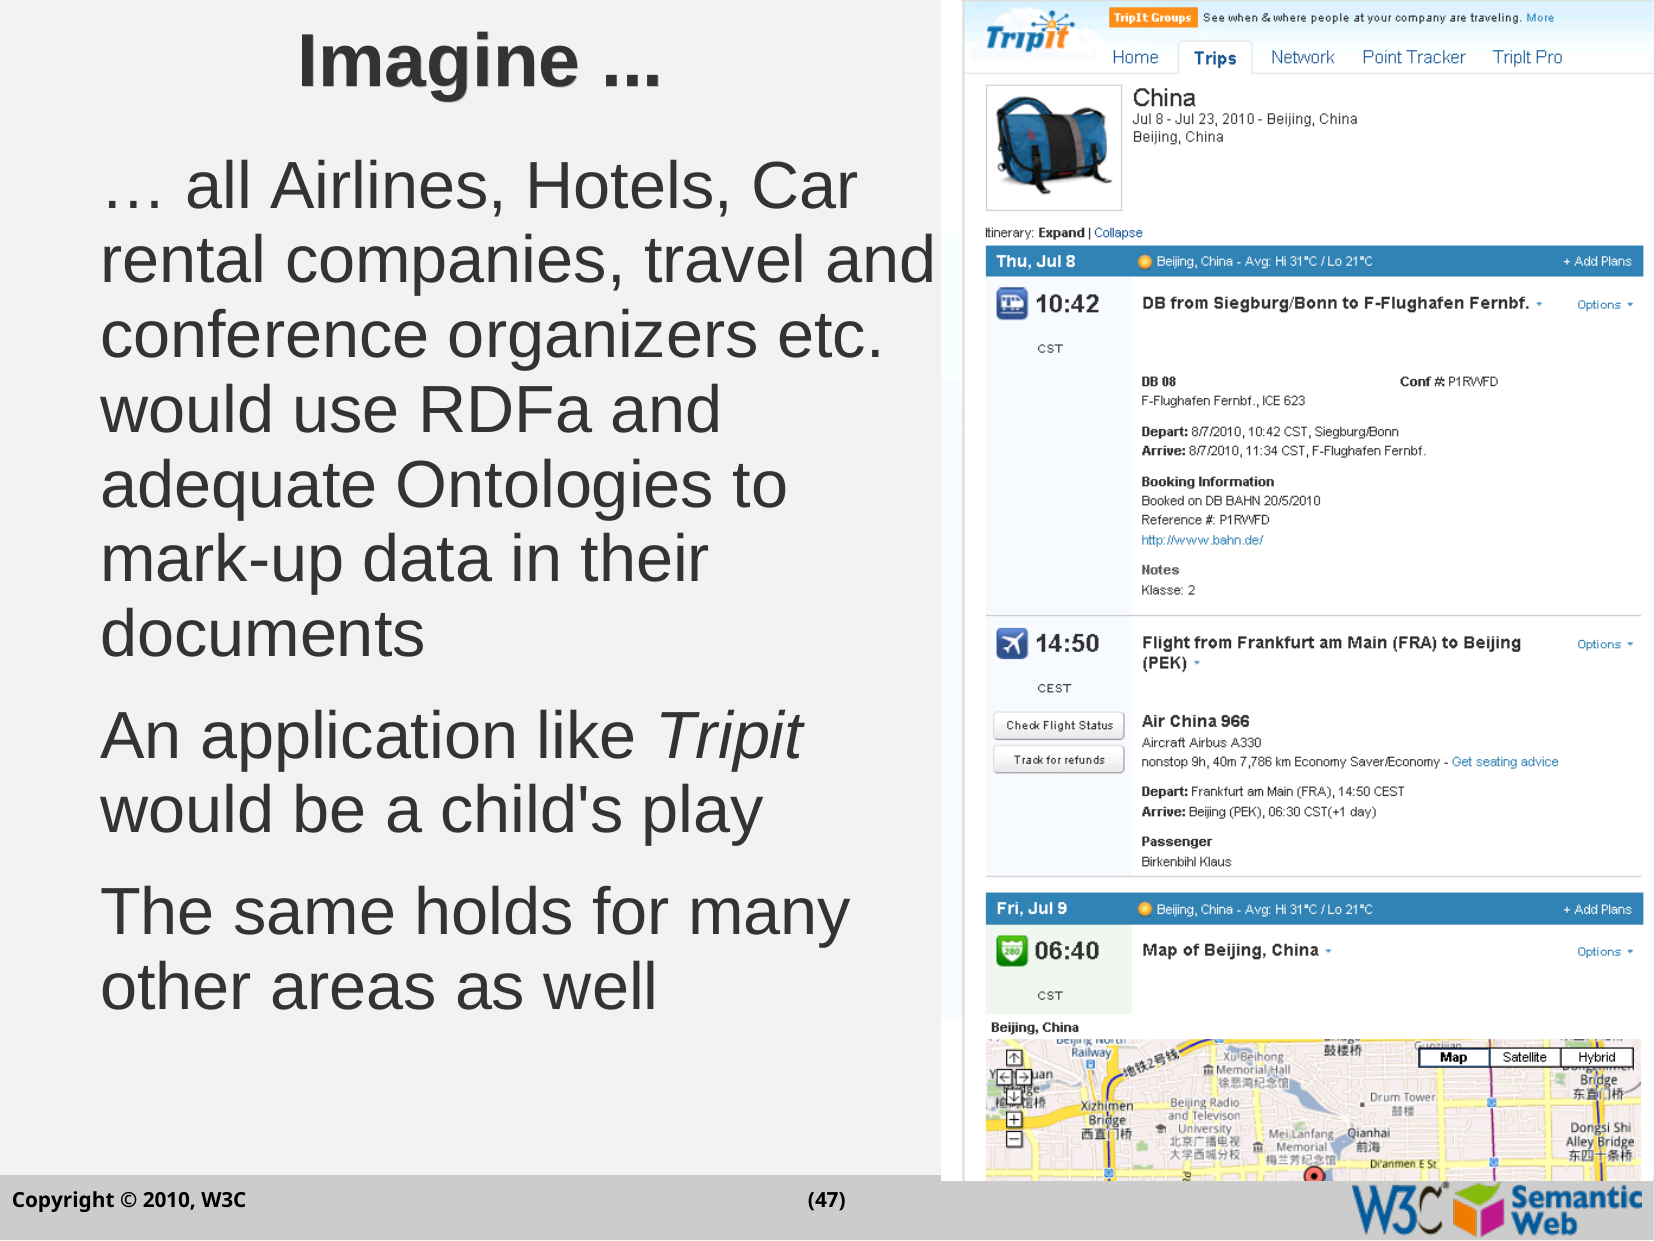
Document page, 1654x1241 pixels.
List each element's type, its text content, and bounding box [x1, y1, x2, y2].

picture [941, 0, 1654, 1237]
list … all Airlines, Hotels, Car rental companies, travel and conference organizers etc. would use RDFa and adequate Ontologies to mark-up data in their documents An application like Tripit would be a child's play The same holds for many other areas as well [29, 147, 954, 1119]
title Imagine ... [0, 7, 962, 111]
